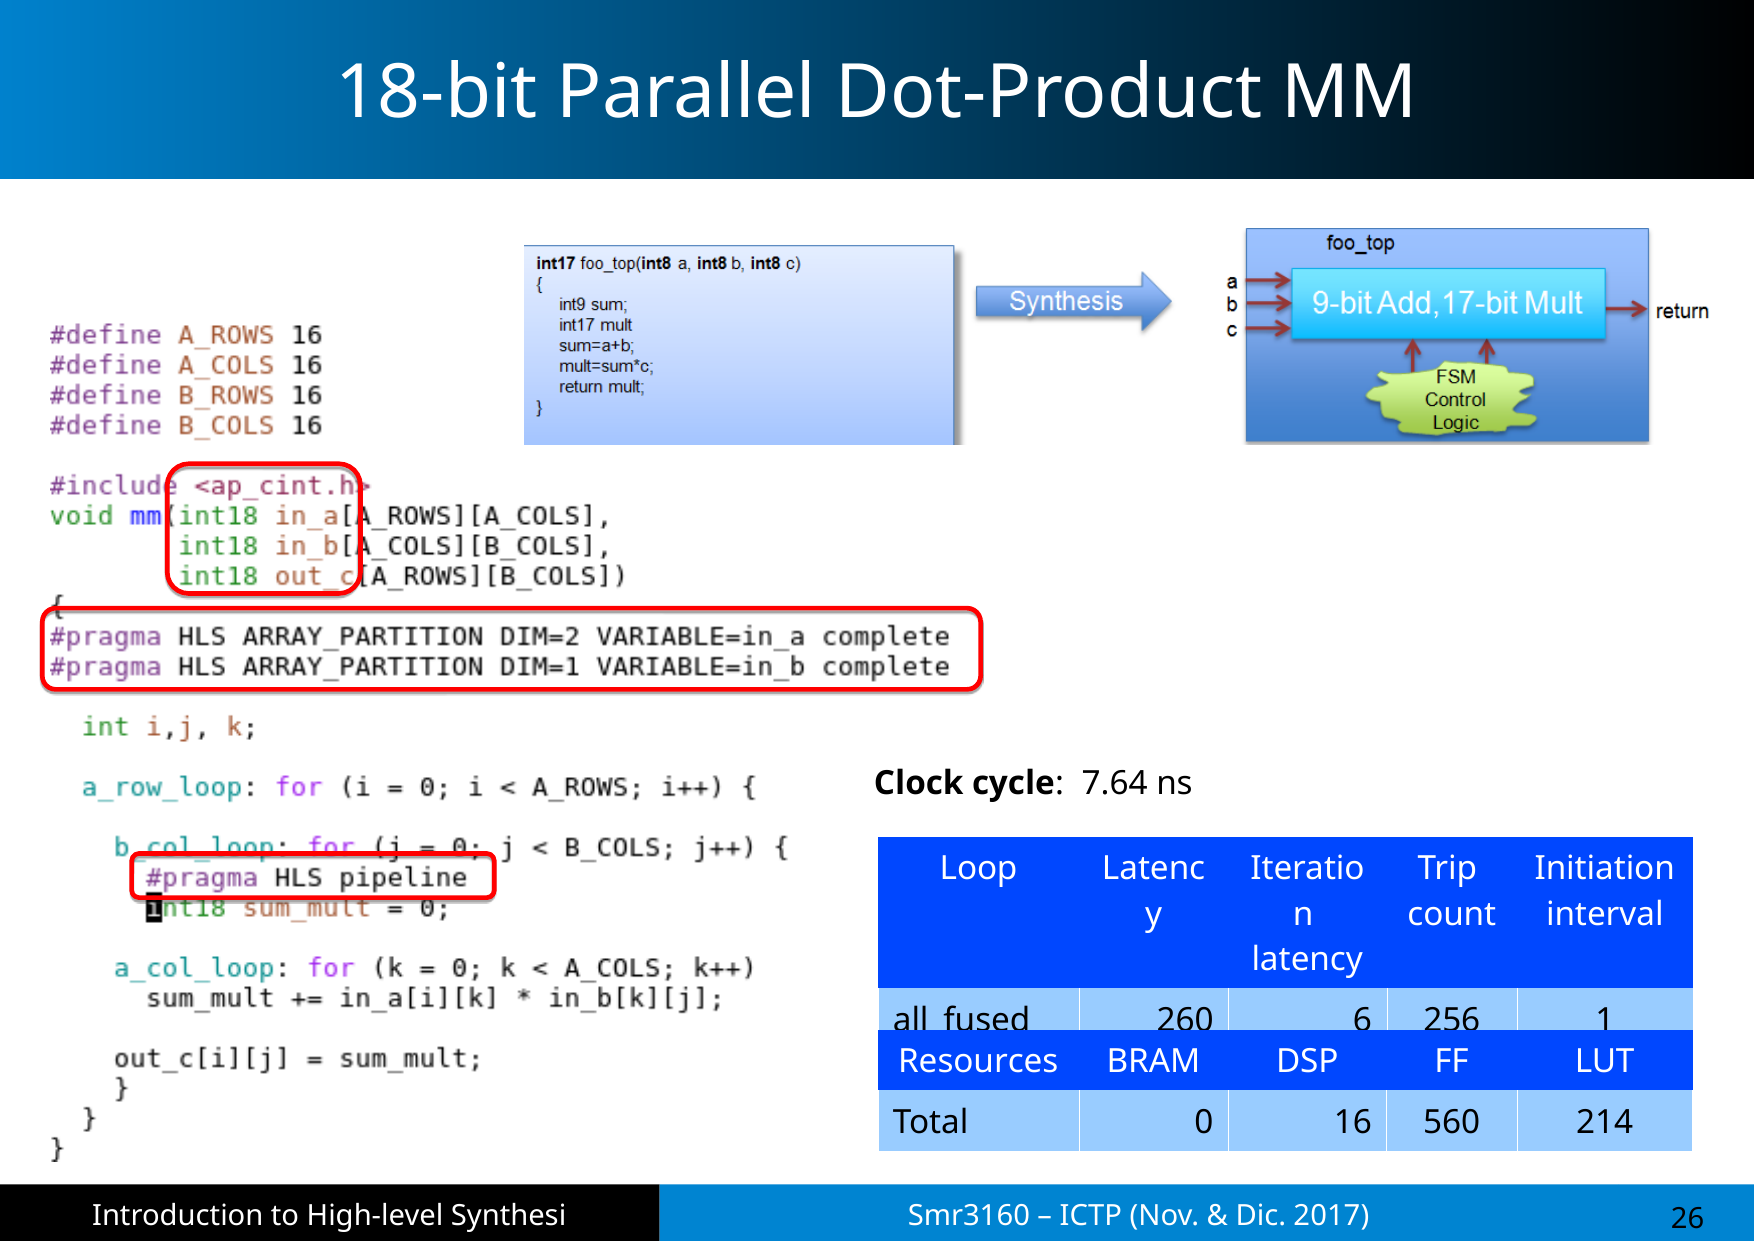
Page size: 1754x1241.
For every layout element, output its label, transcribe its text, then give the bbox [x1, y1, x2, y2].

text_box Clock cycle: 7.64 ns [873, 758, 1219, 811]
table_header Resources [878, 1030, 1079, 1090]
table_cell 6 [1229, 988, 1387, 1030]
table_cell 1 [1518, 988, 1693, 1030]
table_cell 560 [1387, 1090, 1517, 1151]
table_cell all_fused [879, 988, 1079, 1030]
table_header DSP [1228, 1030, 1387, 1090]
picture [50, 228, 1714, 606]
table_header Trip count [1387, 837, 1517, 988]
table_header LUT [1517, 1030, 1693, 1090]
table_cell Total [879, 1090, 1079, 1151]
table_cell 0 [1080, 1090, 1228, 1151]
table_cell 6 [1357, 1018, 1367, 1029]
table_cell 260 [1080, 988, 1228, 1030]
table_cell 260 [1199, 1009, 1208, 1029]
table_header BRAM [1079, 1030, 1228, 1090]
picture [50, 691, 961, 1162]
table_header Latency [1079, 837, 1228, 988]
picture [50, 611, 961, 687]
table_header Loop [878, 837, 1079, 988]
table_cell 256 [1466, 1018, 1476, 1029]
table_header Iteration latency [1228, 837, 1387, 988]
title 18-bit Parallel Dot-Product MM [87, 37, 1667, 139]
table_cell 260 [1180, 1018, 1190, 1029]
table_header Initiation interval [1517, 837, 1693, 988]
table_cell 16 [1229, 1090, 1386, 1151]
table_cell 256 [1388, 988, 1517, 1030]
table_cell 214 [1518, 1090, 1692, 1151]
table_header FF [1387, 1030, 1517, 1090]
